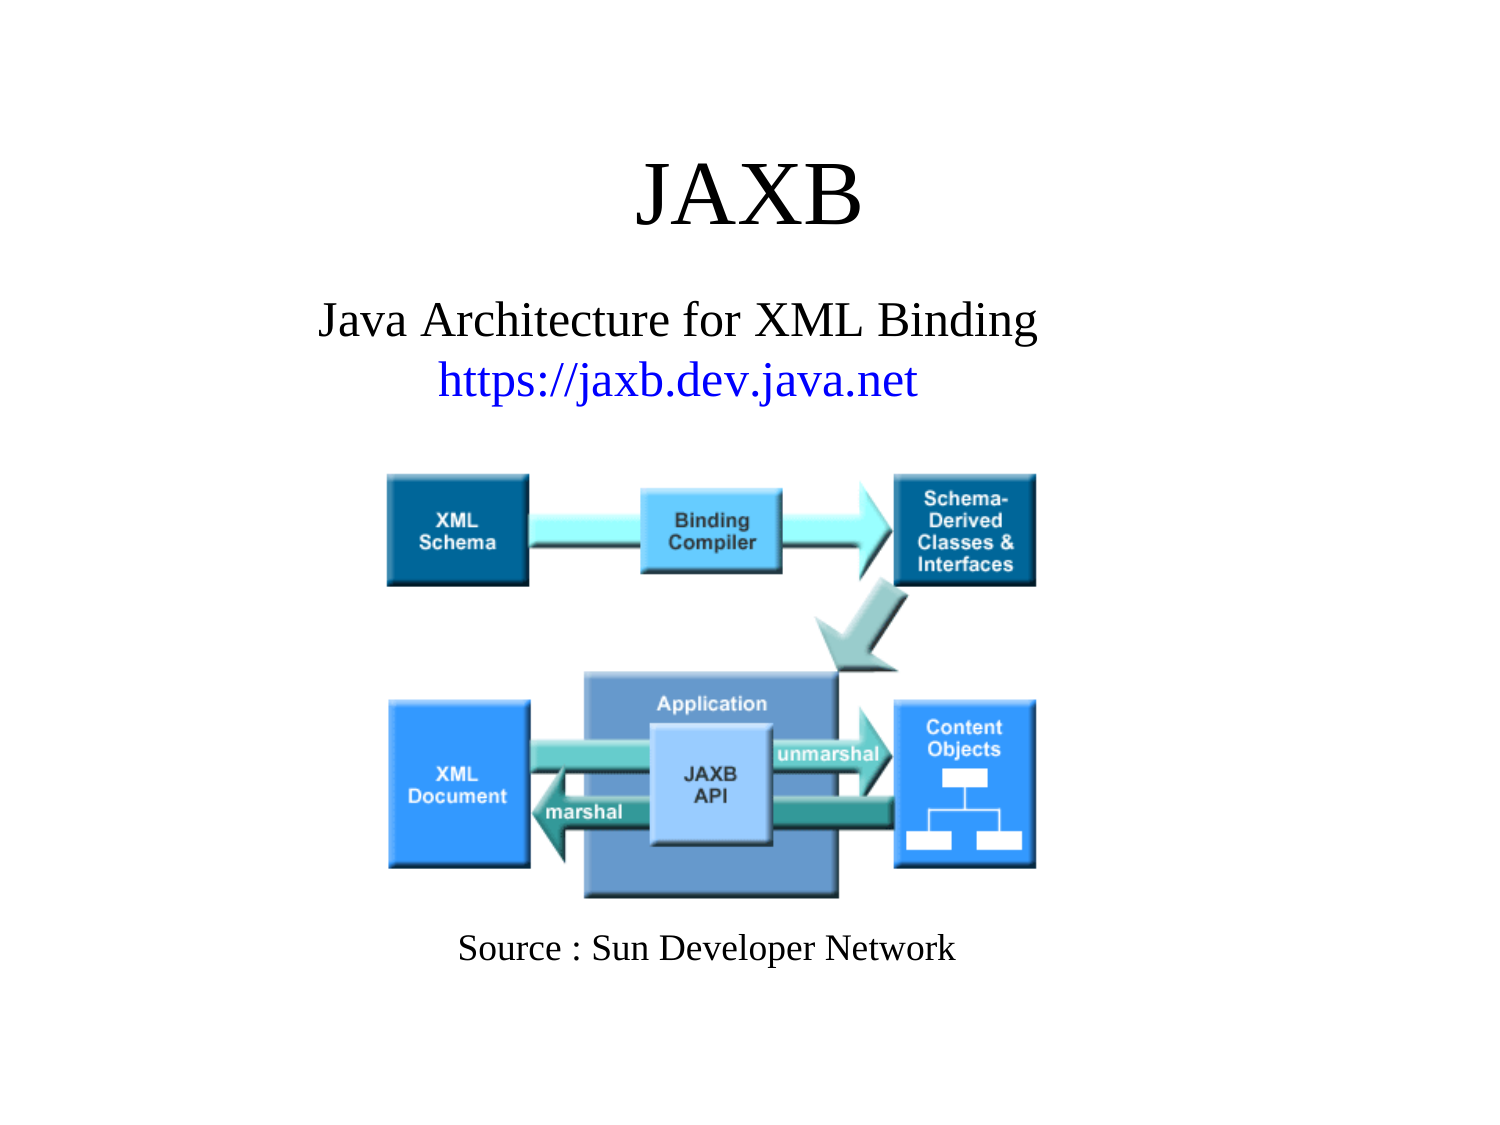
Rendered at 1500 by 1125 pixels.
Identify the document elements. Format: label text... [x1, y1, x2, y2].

text_box Source : Sun Developer Network [442, 915, 972, 976]
title JAXB [112, 107, 1388, 281]
text_box Java Architecture for XML Binding https://jaxb.dev.java.net [265, 279, 1093, 415]
picture [359, 446, 1063, 916]
